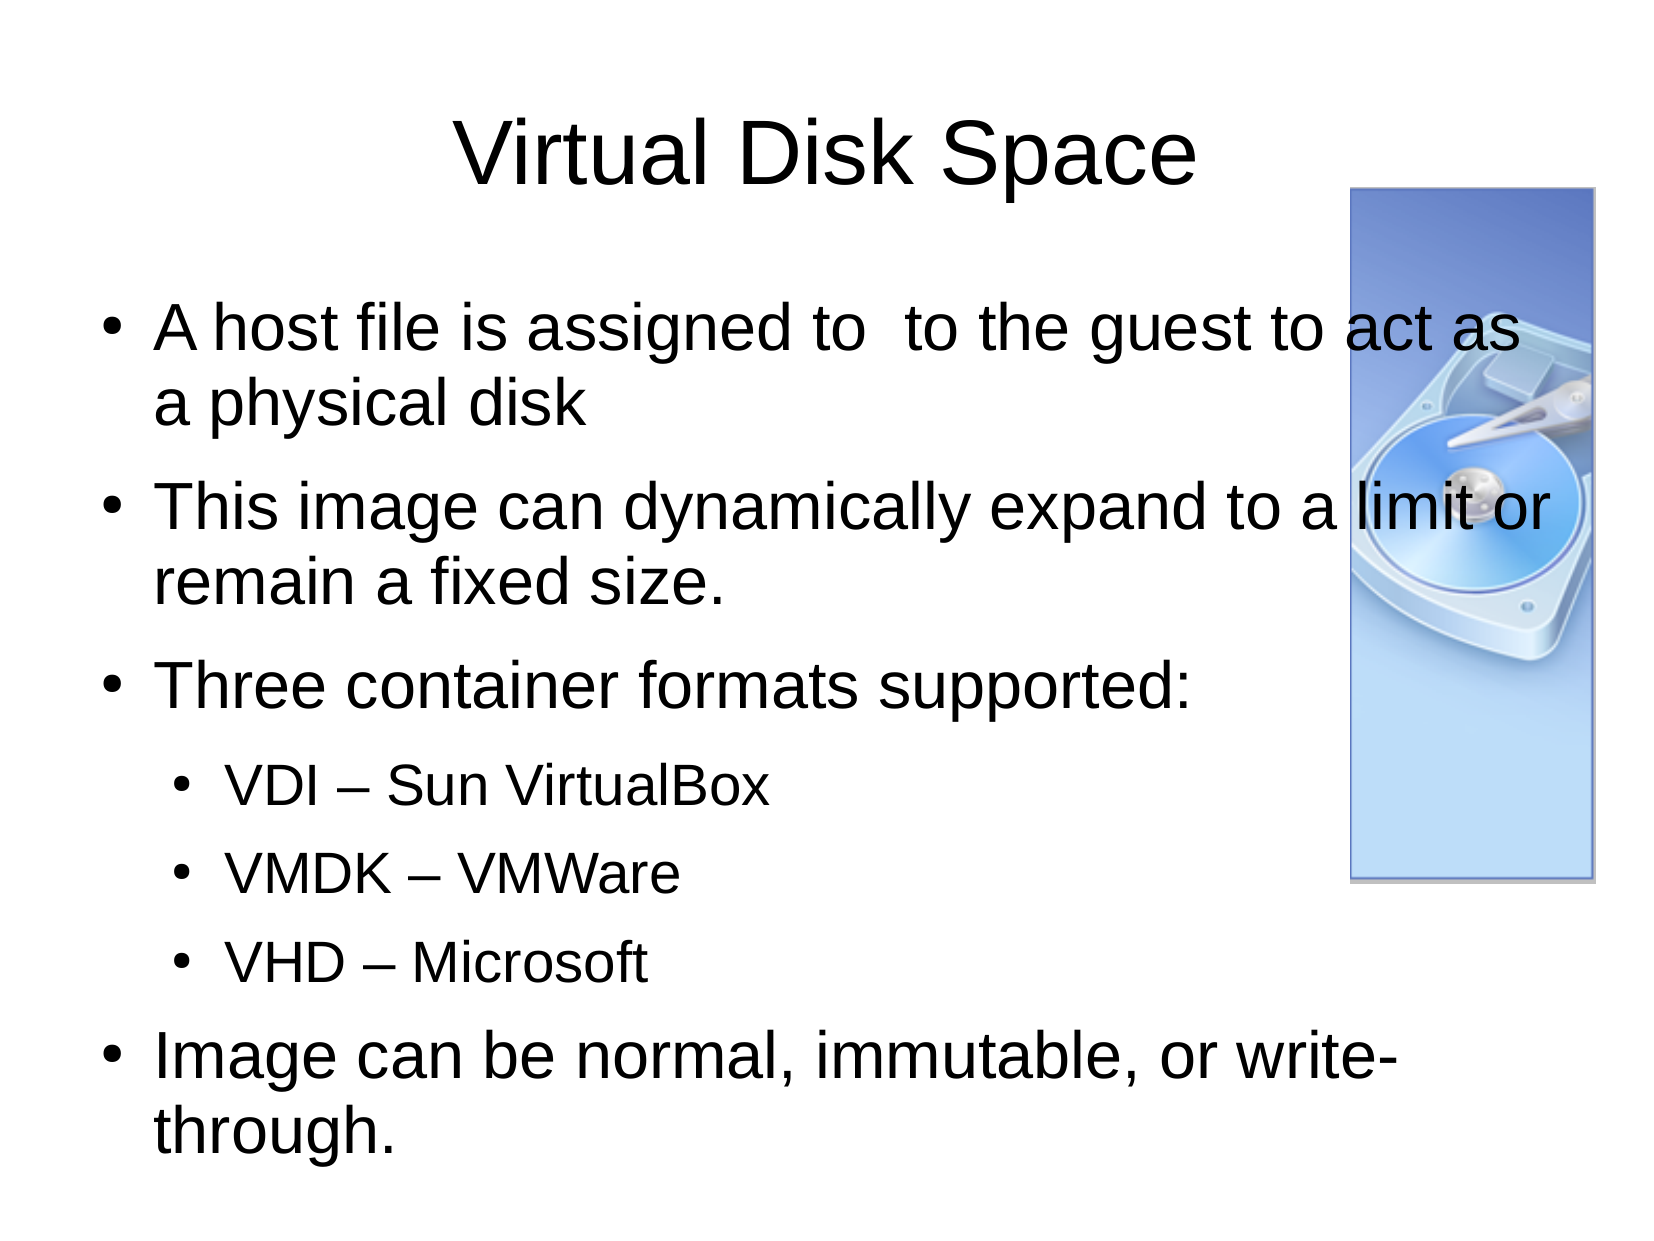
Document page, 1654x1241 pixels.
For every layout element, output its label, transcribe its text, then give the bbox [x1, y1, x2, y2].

title Virtual Disk Space [82, 56, 1571, 250]
picture [1350, 187, 1596, 884]
list A host file is assigned to to the guest to act as a physical disk This image can dynamically expand to a limit or remain a fixed size. Three container formats supported: VDI – Sun VirtualBox VMDK – VMWare VHD – Microsoft Image can be normal, immutable, or write-through. [82, 290, 1571, 1169]
